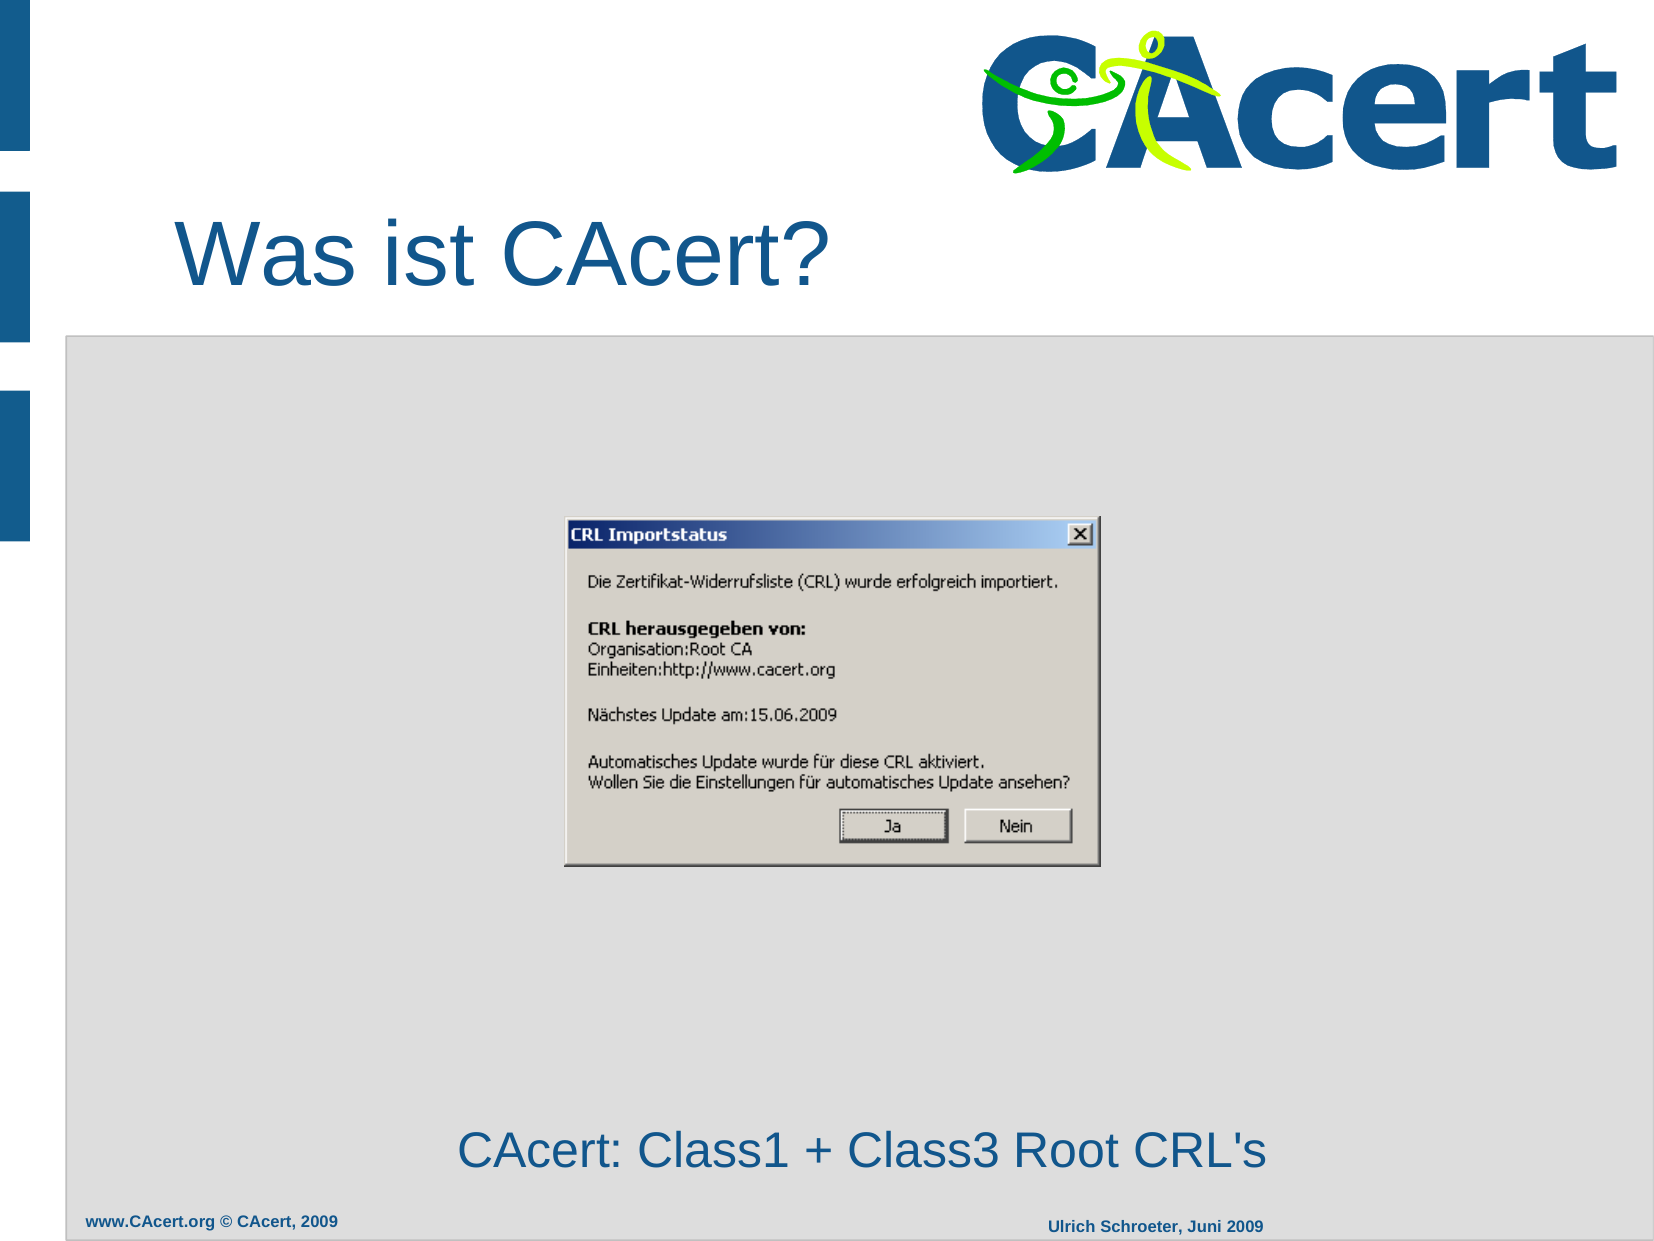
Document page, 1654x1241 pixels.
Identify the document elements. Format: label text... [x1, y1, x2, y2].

picture [564, 516, 1101, 867]
text_box CAcert: Class1 + Class3 Root CRL's [327, 1115, 1398, 1186]
text_box Was ist CAcert? [118, 195, 837, 313]
